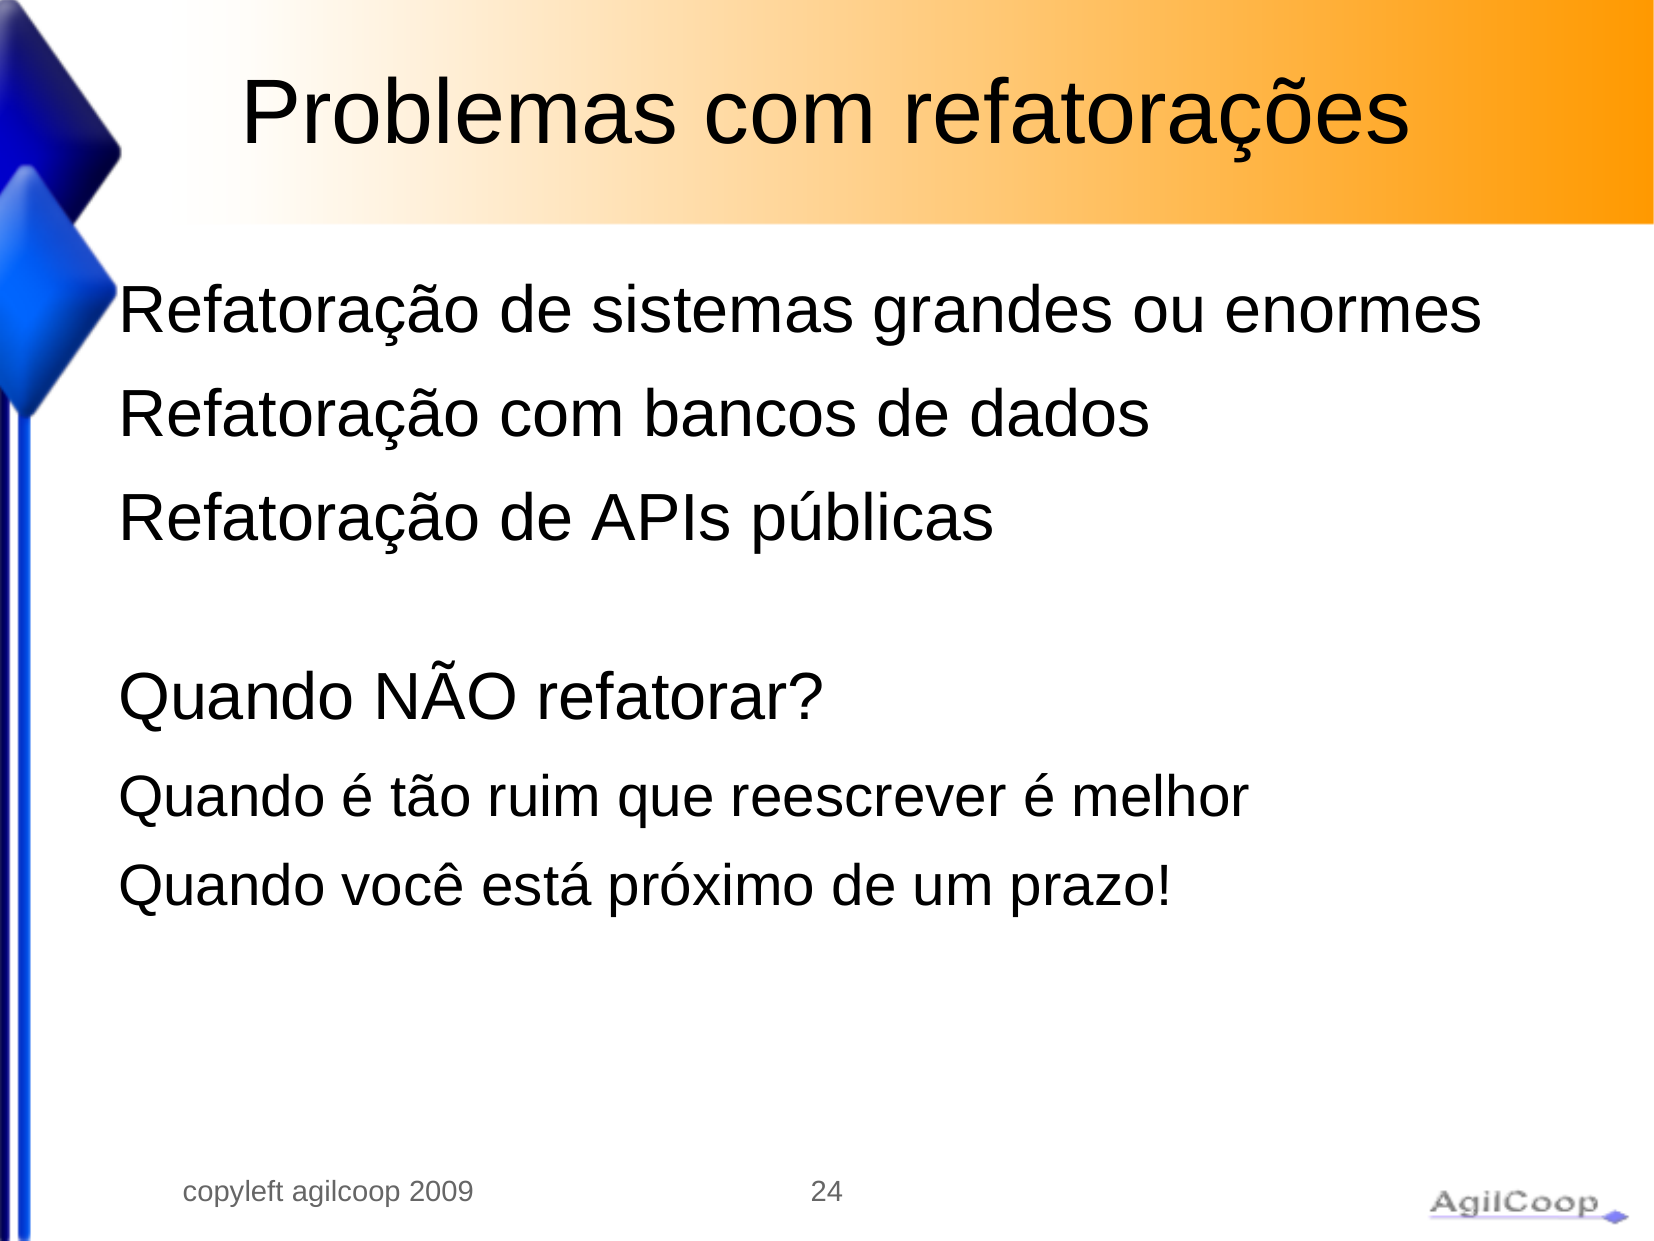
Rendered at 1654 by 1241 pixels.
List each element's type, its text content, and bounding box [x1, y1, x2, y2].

title Problemas com refatorações [82, 8, 1571, 216]
picture [0, 0, 1654, 1241]
list Refatoração de sistemas grandes ou enormes Refatoração com bancos de dados Refatoração de APIs públicas Quando NÃO refatorar? Quando é tão ruim que reescrever é melhor Quando você está próximo de um prazo! [118, 271, 1607, 1123]
